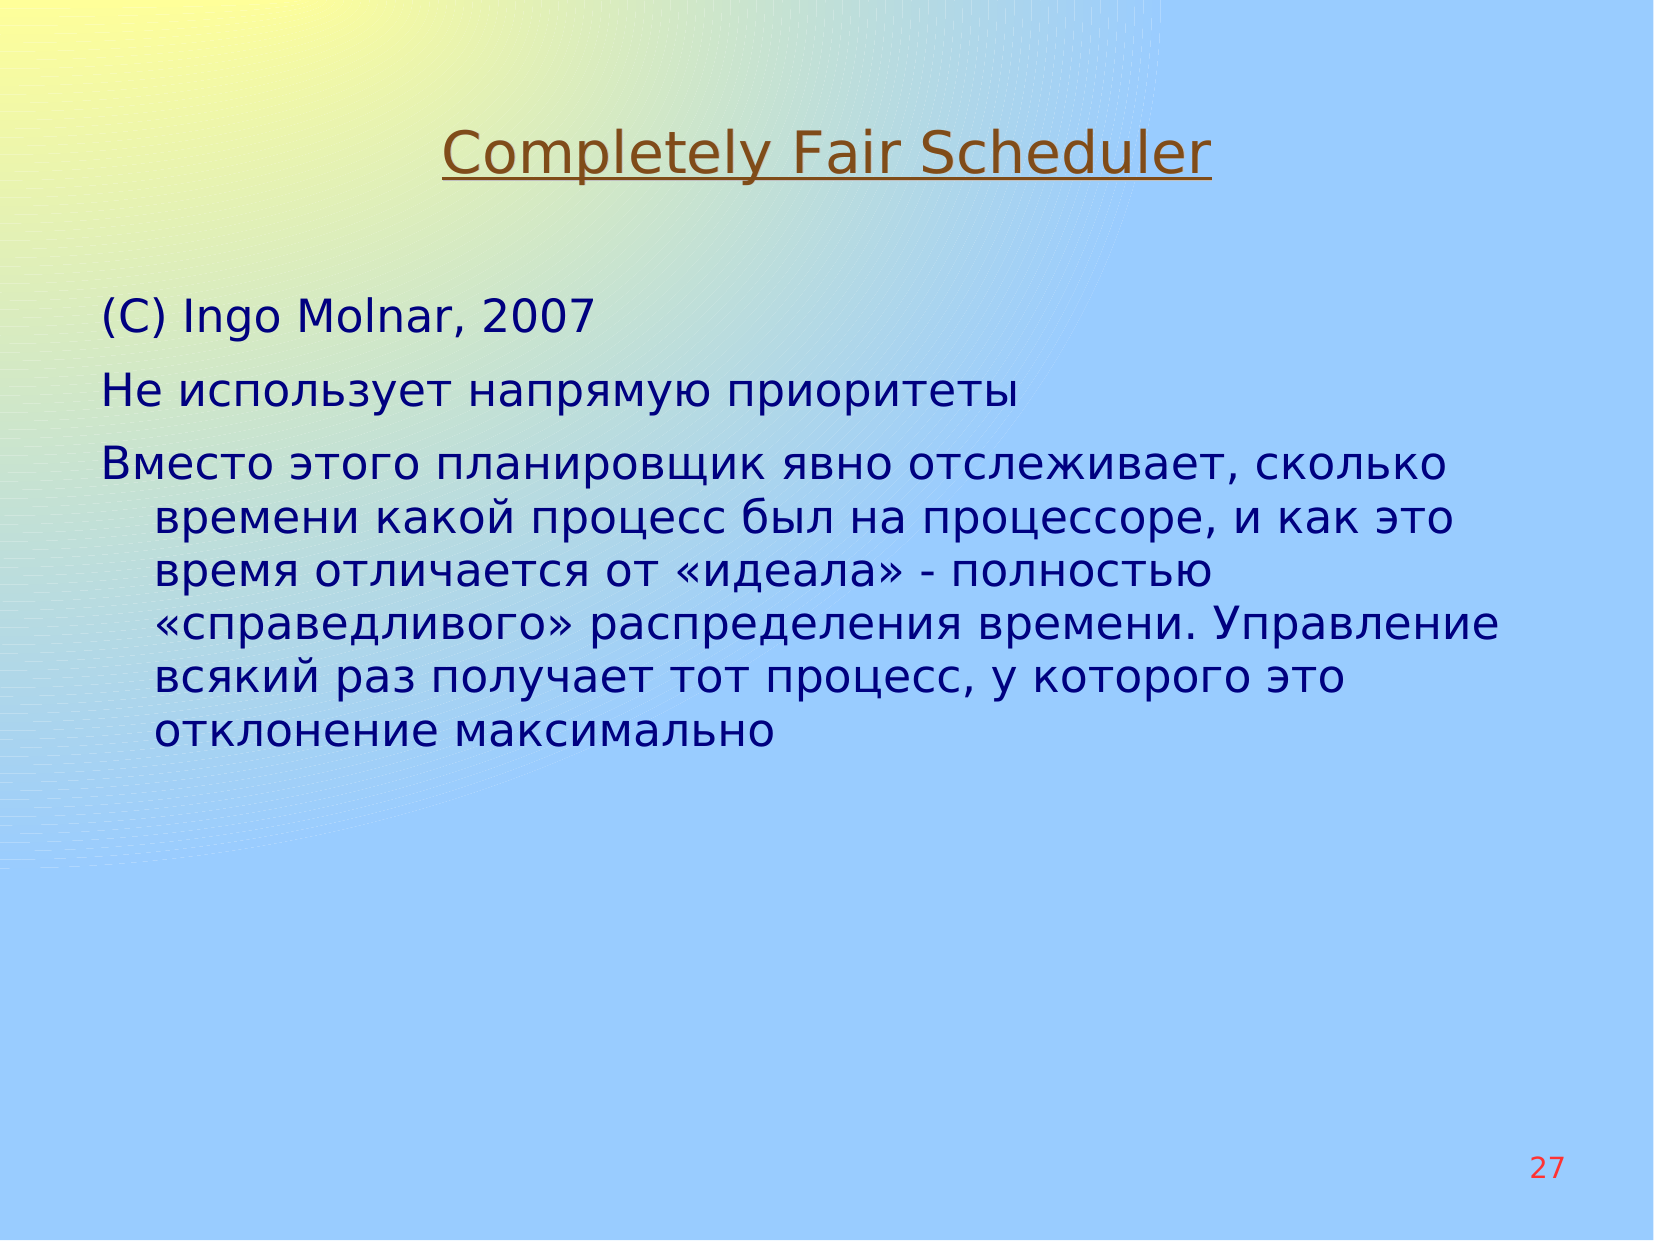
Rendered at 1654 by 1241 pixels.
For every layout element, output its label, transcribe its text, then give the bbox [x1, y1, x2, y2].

title Completely Fair Scheduler [82, 56, 1571, 250]
list (C) Ingo Molnar, 2007 Не использует напрямую приоритеты Вместо этого планировщик явно отслеживает, сколько времени какой процесс был на процессоре, и как это время отличается от «идеала» - полностью «справедливого» распределения времени. Управление всякий раз получает тот процесс, у которого это отклонение максимально [82, 290, 1571, 1094]
